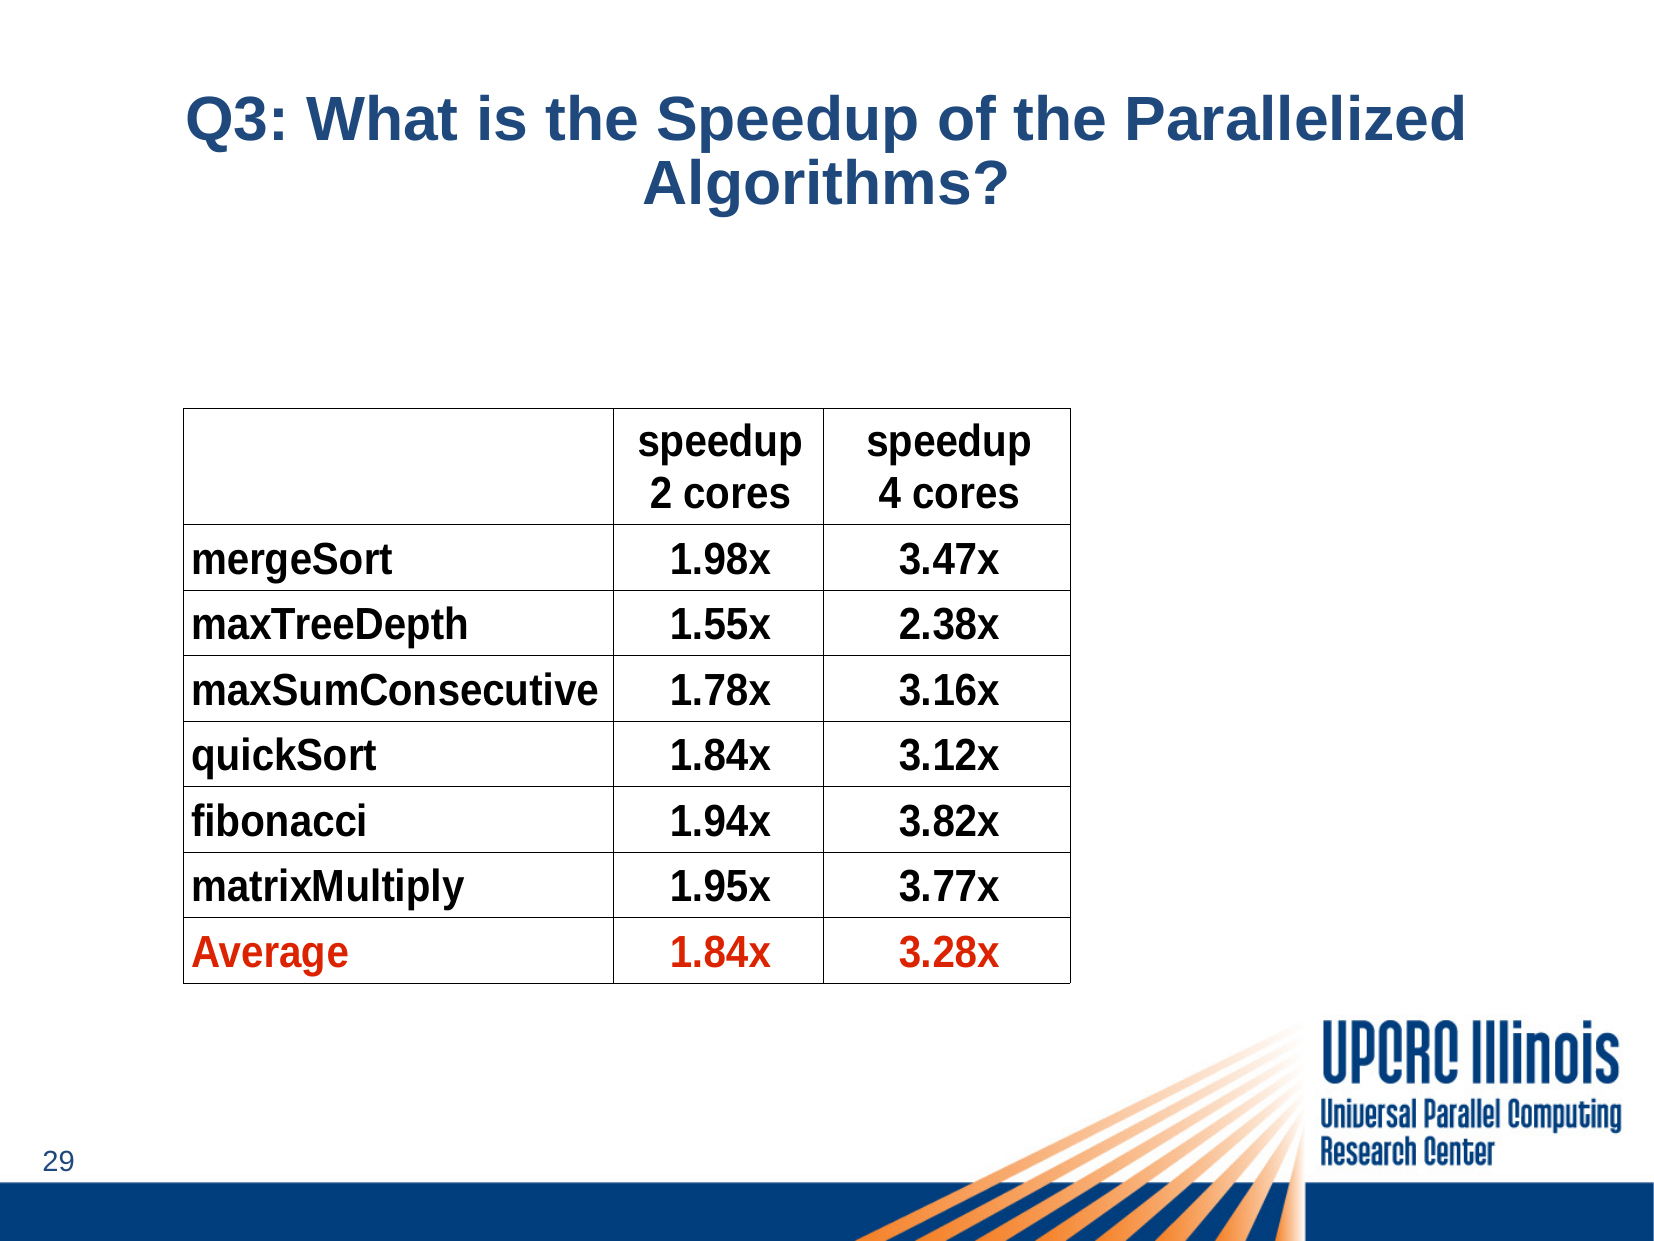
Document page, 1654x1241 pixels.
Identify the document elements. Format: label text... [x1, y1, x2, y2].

picture [0, 1005, 1654, 1241]
title Q3: What is the Speedup of the Parallelized Algorithms? [82, 41, 1571, 265]
chart [136, 408, 1653, 1054]
